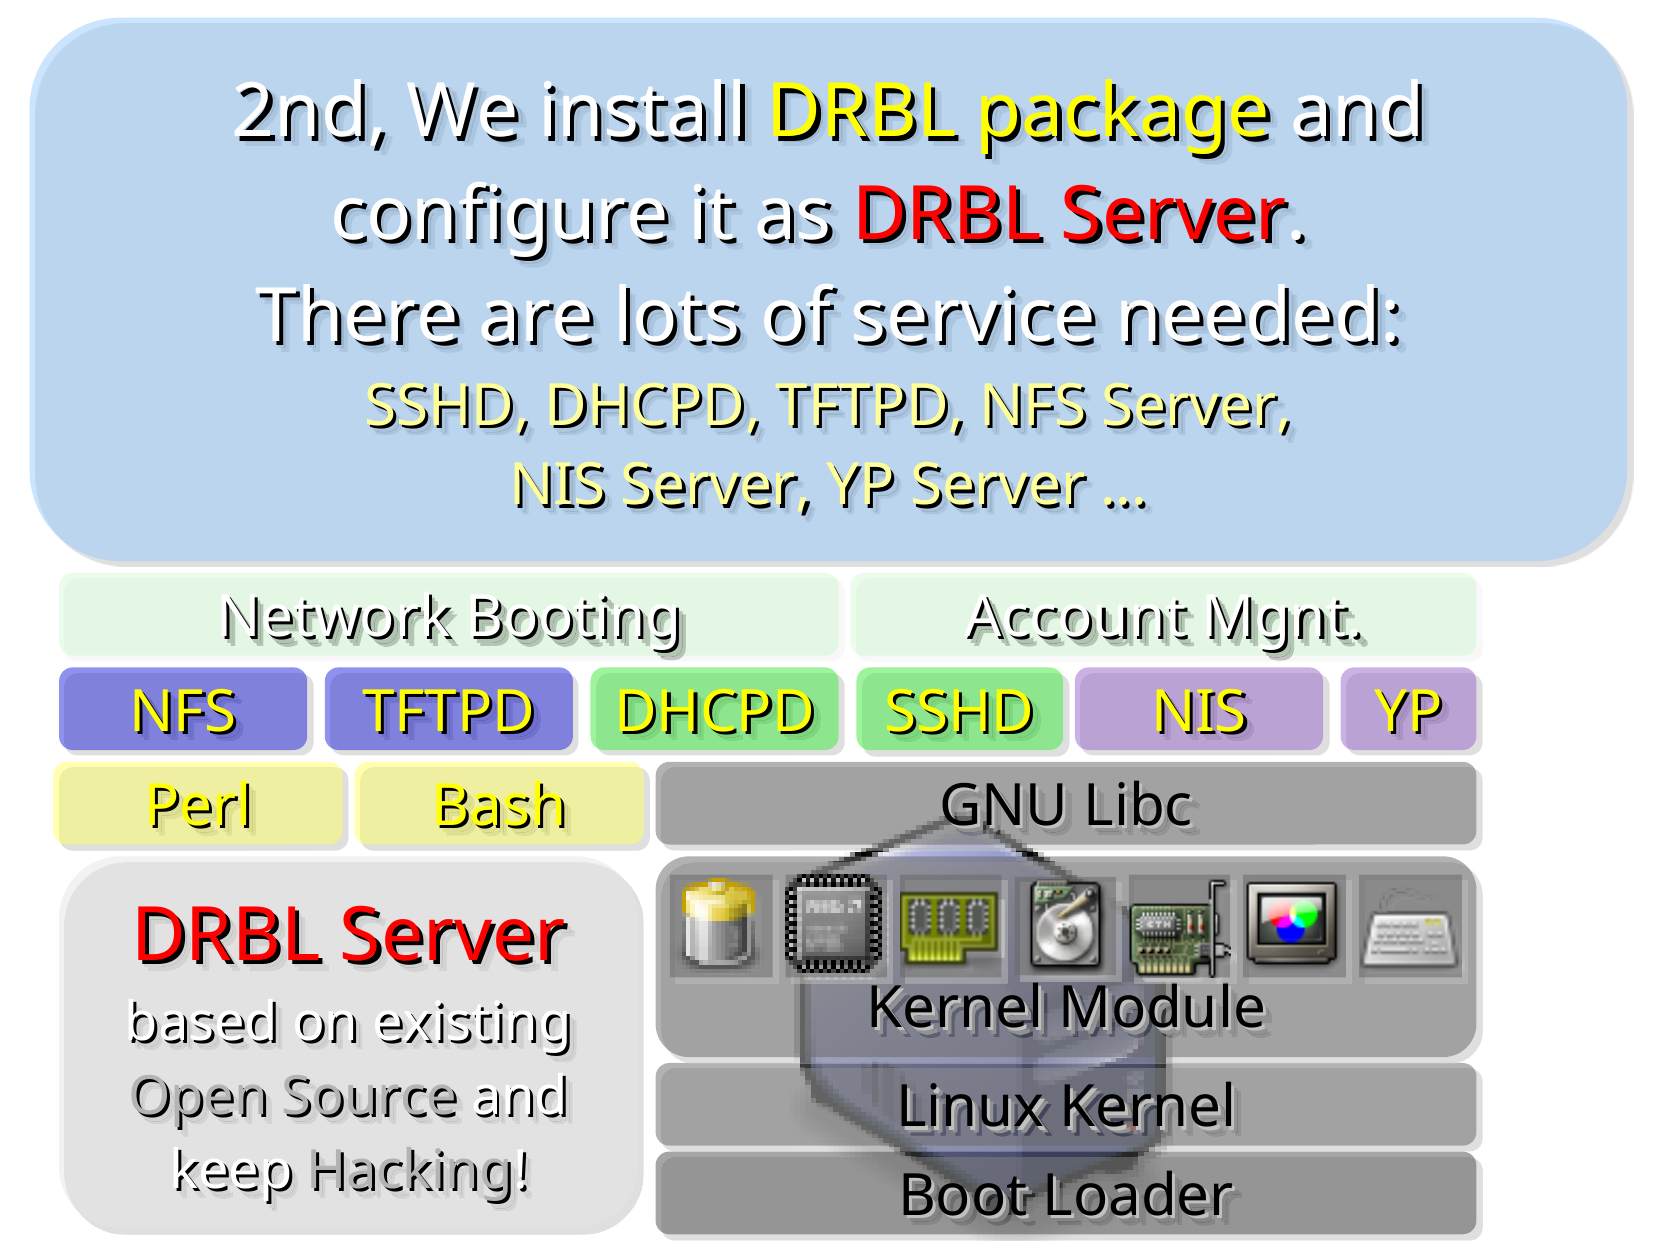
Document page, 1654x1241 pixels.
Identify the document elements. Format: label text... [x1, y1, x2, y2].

picture [1243, 874, 1346, 978]
picture [767, 1235, 1211, 1241]
text_box TFTPD [324, 667, 573, 751]
text_box Perl [53, 761, 343, 845]
text_box 2nd, We install DRBL package and configure it as DRBL Server. There are lots of service needed: SSHD, DHCPD, TFTPD, NFS Server, NIS Server, YP Server ... [29, 17, 1628, 562]
picture [669, 874, 773, 978]
picture [1014, 876, 1116, 976]
text_box Boot Loader [655, 1151, 1477, 1235]
text_box GNU Libc [655, 761, 1477, 845]
text_box NIS [1074, 667, 1324, 751]
picture [900, 874, 1002, 978]
picture [767, 1058, 1211, 1062]
text_box DRBL Server based on existing Open Source and keep Hacking! [59, 856, 638, 1229]
text_box Account Mgnt. [850, 572, 1477, 656]
text_box Bash [354, 761, 644, 845]
text_box YP [1340, 667, 1477, 751]
text_box SSHD [856, 667, 1064, 751]
picture [1359, 874, 1462, 978]
text_box NFS [59, 667, 308, 751]
text_box Linux Kernel [655, 1062, 1477, 1146]
text_box Network Booting [59, 572, 839, 656]
picture [767, 845, 1211, 856]
text_box Kernel Module [655, 856, 1477, 1058]
picture [767, 1146, 1211, 1151]
picture [785, 874, 887, 978]
text_box DHCPD [590, 667, 839, 751]
picture [1128, 874, 1231, 978]
